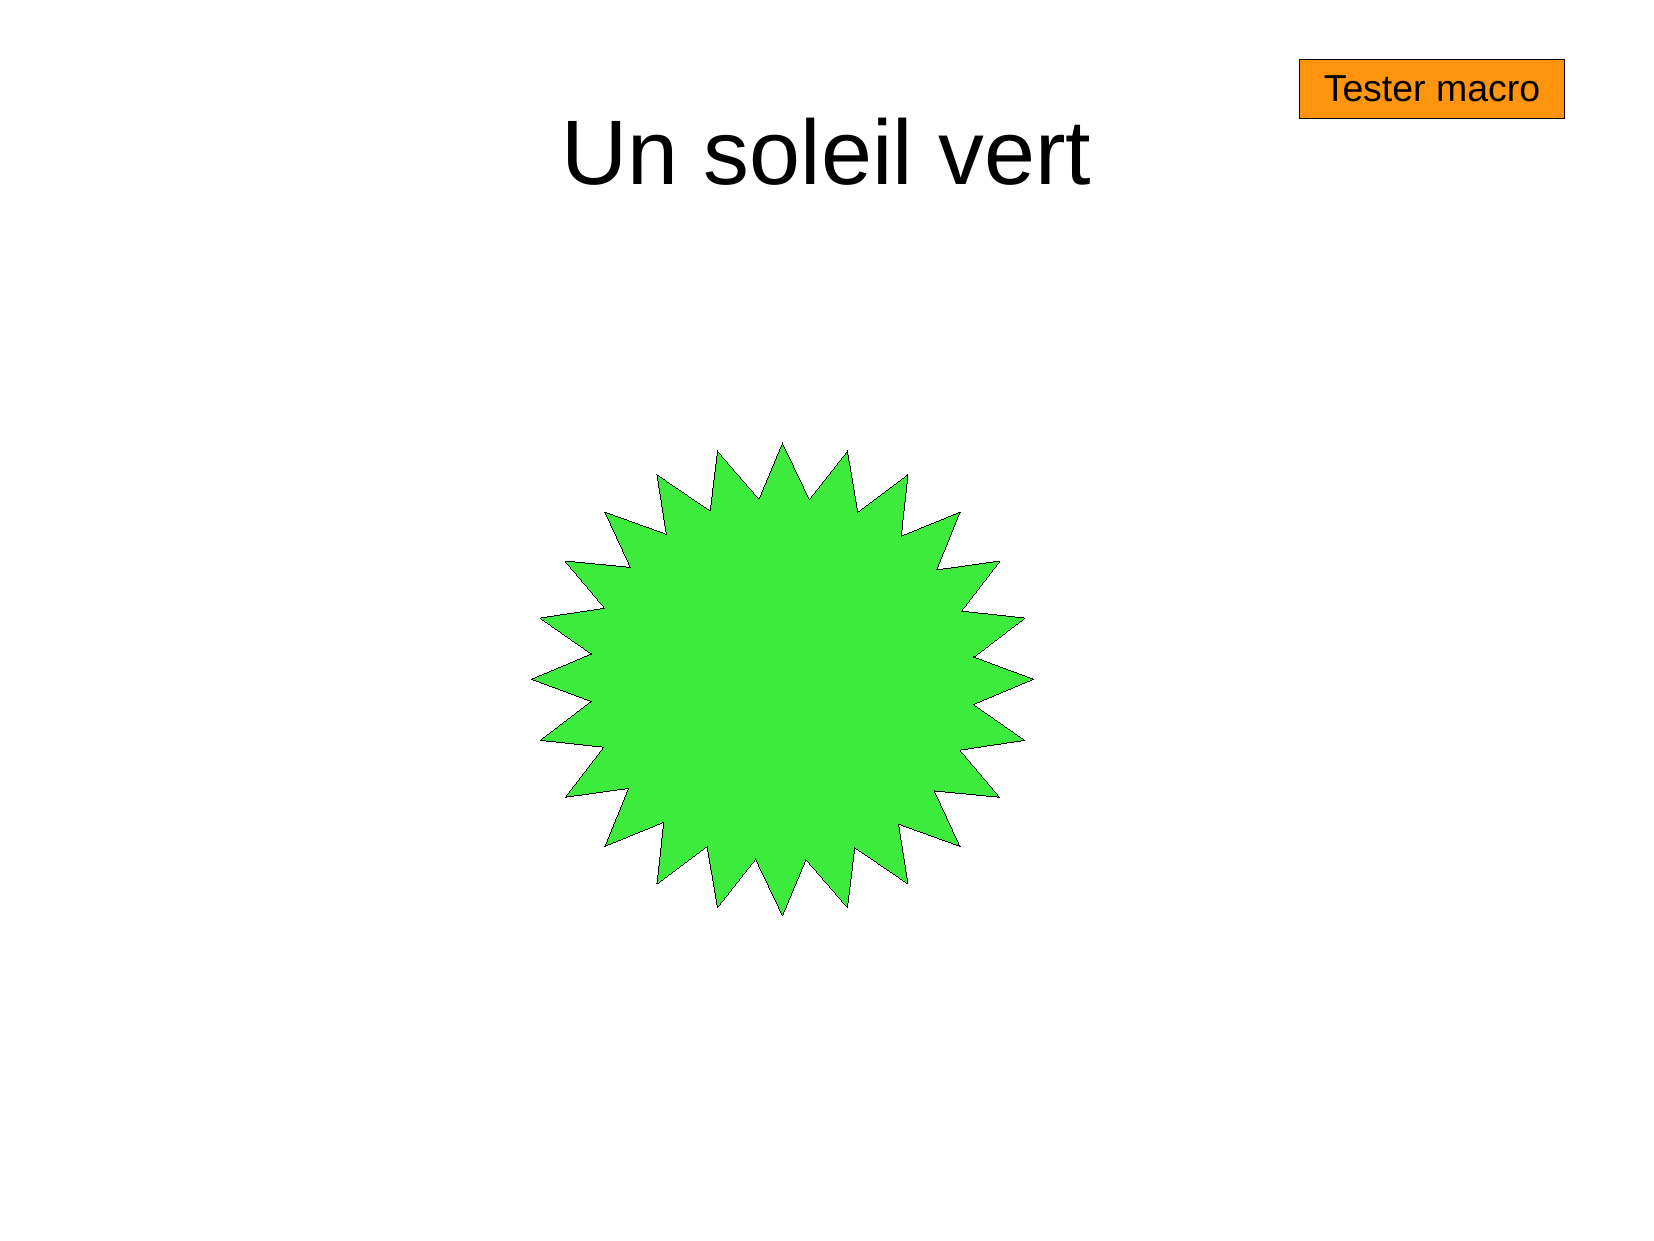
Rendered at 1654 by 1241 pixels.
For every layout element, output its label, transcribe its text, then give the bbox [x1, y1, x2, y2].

title Un soleil vert [82, 56, 1571, 250]
text_box [531, 442, 1034, 916]
